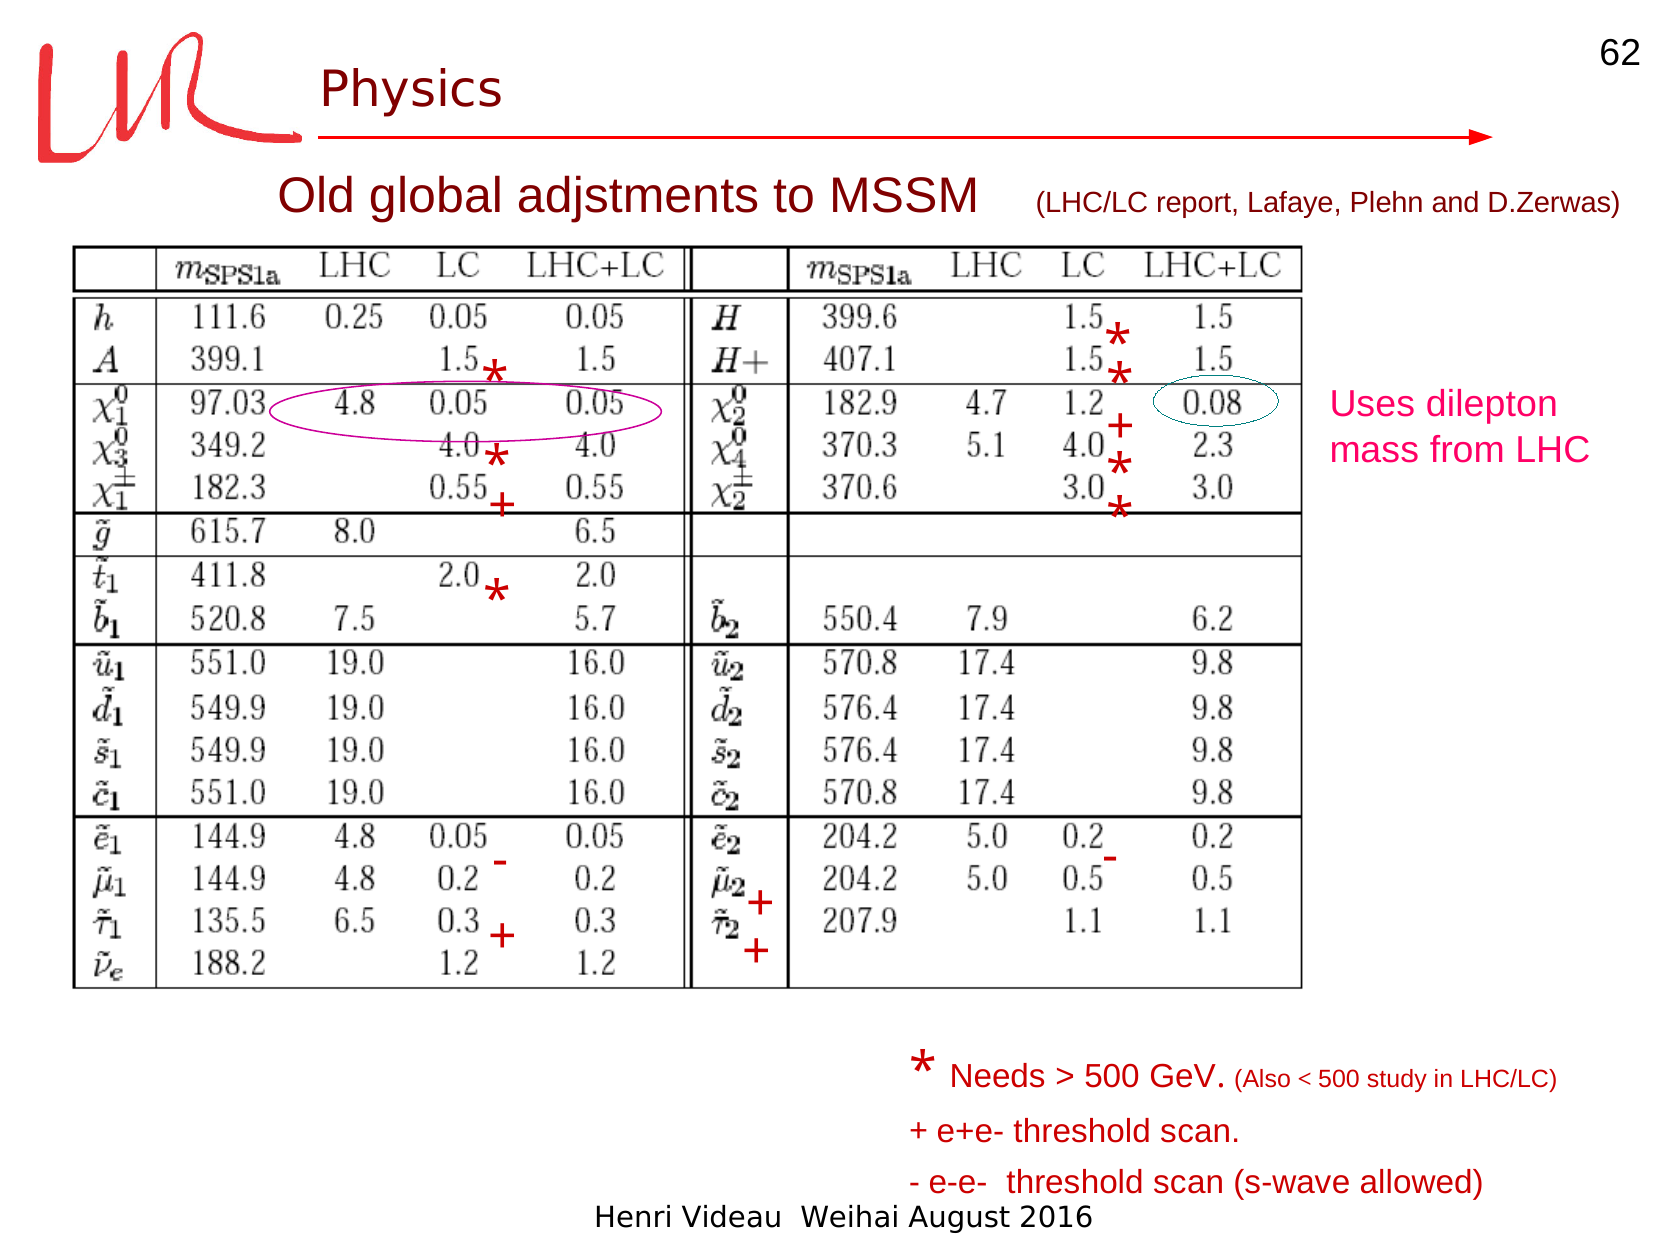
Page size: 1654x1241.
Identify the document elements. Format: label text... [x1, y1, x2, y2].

text_box + [473, 454, 522, 515]
text_box Old global adjstments to MSSM (LHC/LC report, Lafaye, Plehn and D.Zerwas) [277, 166, 1625, 223]
text_box * [469, 413, 520, 474]
text_box + [1092, 392, 1141, 421]
text_box * [1092, 482, 1143, 526]
picture [38, 32, 302, 163]
text_box * [1092, 421, 1143, 482]
text_box * [467, 329, 518, 390]
text_box * [1090, 292, 1141, 353]
text_box * [469, 548, 520, 609]
text_box * [1092, 331, 1143, 392]
text_box - [477, 808, 524, 870]
text_box + [731, 852, 780, 913]
text_box + [727, 900, 776, 961]
text_box Uses dilepton mass from LHC [1329, 377, 1592, 467]
picture [65, 238, 1312, 1000]
text_box * Needs > 500 GeV. (Also < 500 study in LHC/LC) + e+e- threshold scan. - e-e- threshold scan (s-wave allowed) [894, 1019, 1597, 1202]
text_box - [1087, 804, 1134, 865]
text_box + [473, 886, 522, 947]
